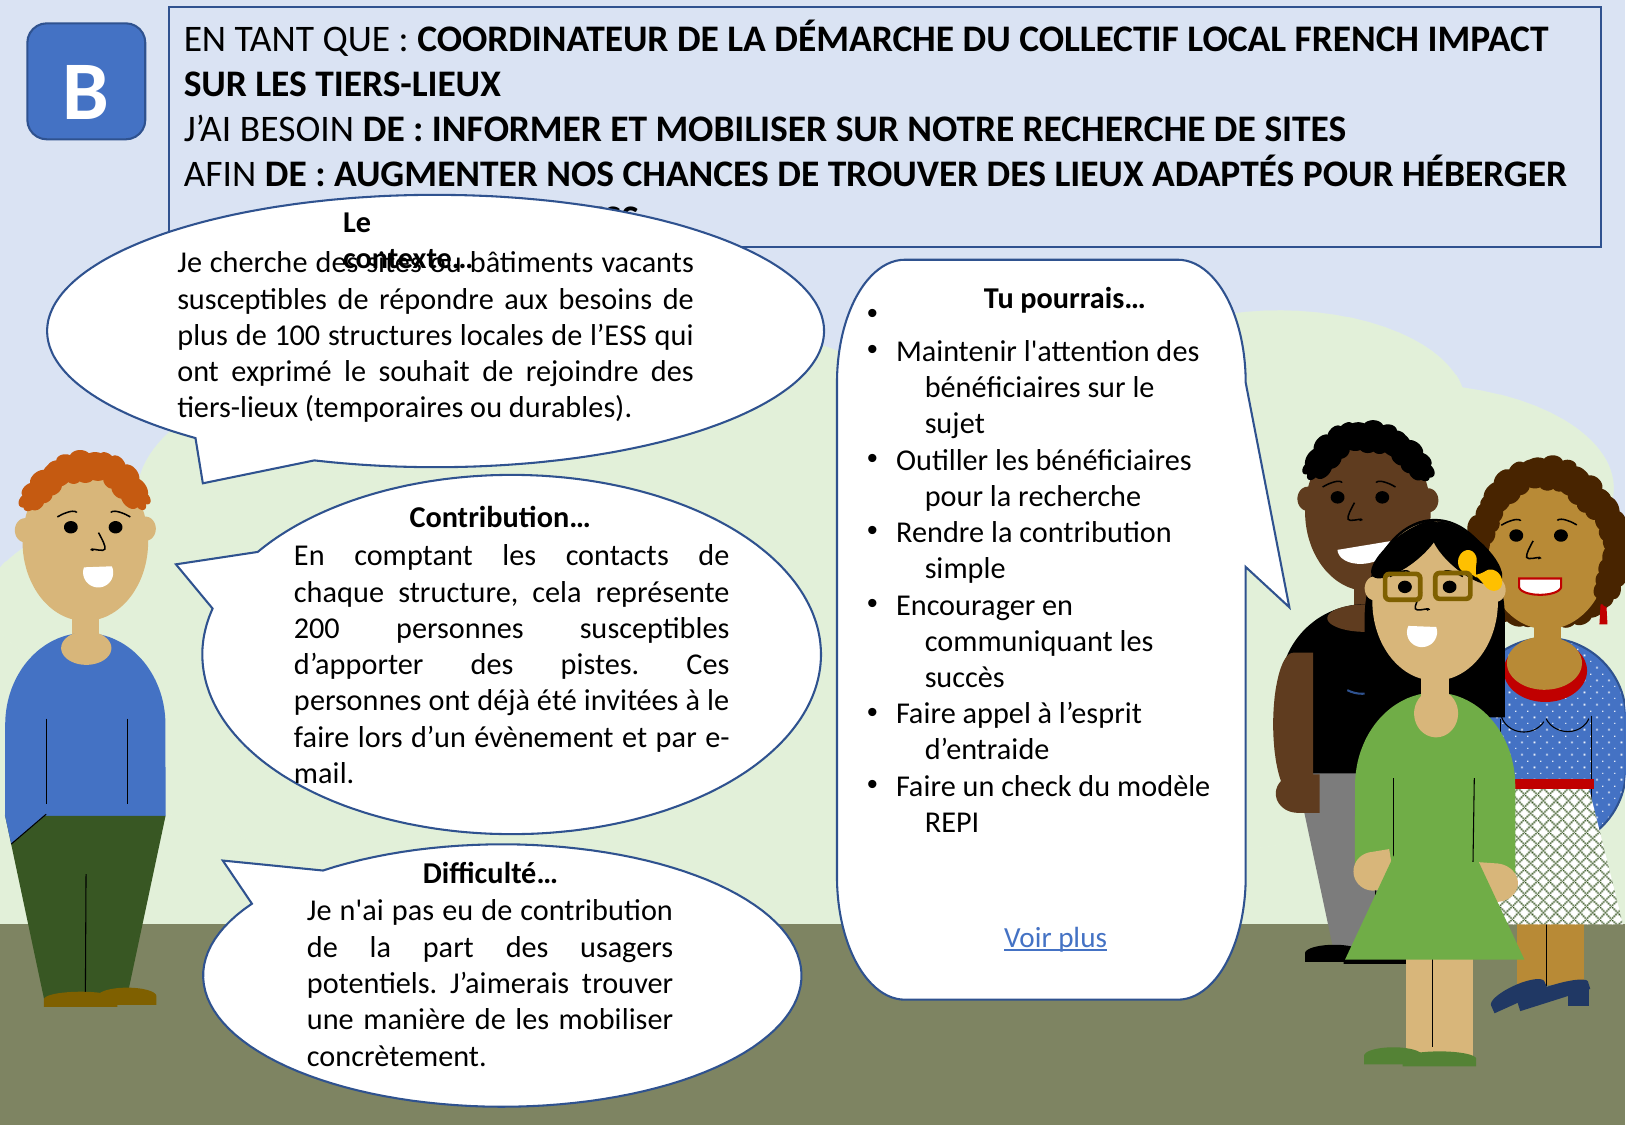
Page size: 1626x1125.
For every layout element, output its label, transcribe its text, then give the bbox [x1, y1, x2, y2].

text_box Voir plus [913, 910, 1198, 962]
text_box [4, 450, 166, 1007]
text_box Contribution… [394, 489, 607, 542]
text_box Je cherche des sites ou bâtiments vacants susceptibles de répondre aux besoins de plus de 100 structures locales de l’ESS qui ont exprimé le souhait de rejoindre des tiers-lieux (temporaires ou durables). [47, 198, 825, 484]
text_box Difficulté… [407, 845, 576, 898]
picture [1561, 584, 1625, 700]
text_box En comptant les contacts de chaque structure, cela représente 200 personnes susceptibles d’apporter des pistes. Ces personnes ont déjà été invitées à le faire lors d’un évènement et par e-mail. [175, 474, 821, 835]
text_box Je n'ai pas eu de contribution de la part des usagers potentiels. J’aimerais trouver une manière de les mobiliser concrètement. [203, 848, 802, 1107]
picture [1505, 622, 1534, 649]
text_box [1273, 420, 1625, 1067]
picture [1509, 925, 1517, 941]
text_box Maintenir l'attention des bénéficiaires sur le sujet Outiller les bénéficiaires pour la recherche Rendre la contribution simple Encourager en communiquant les succès Faire appel à l’esprit d’entraide Faire un check du modèle REPI [836, 259, 1290, 1000]
text_box En tant que : coordinateur de la démarche du collectif local French Impact sur les tiers-lieux J’ai besoin de : informer et mobiliser sur notre recherche de sites Afin de : augmenter nos chances de trouver des lieux adaptés pour héberger les acteurs de l’ESS [168, 6, 1602, 248]
text_box B [27, 23, 146, 140]
picture [0, 0, 1625, 1125]
text_box Le contexte… [328, 194, 523, 283]
text_box Tu pourrais… [968, 270, 1182, 323]
